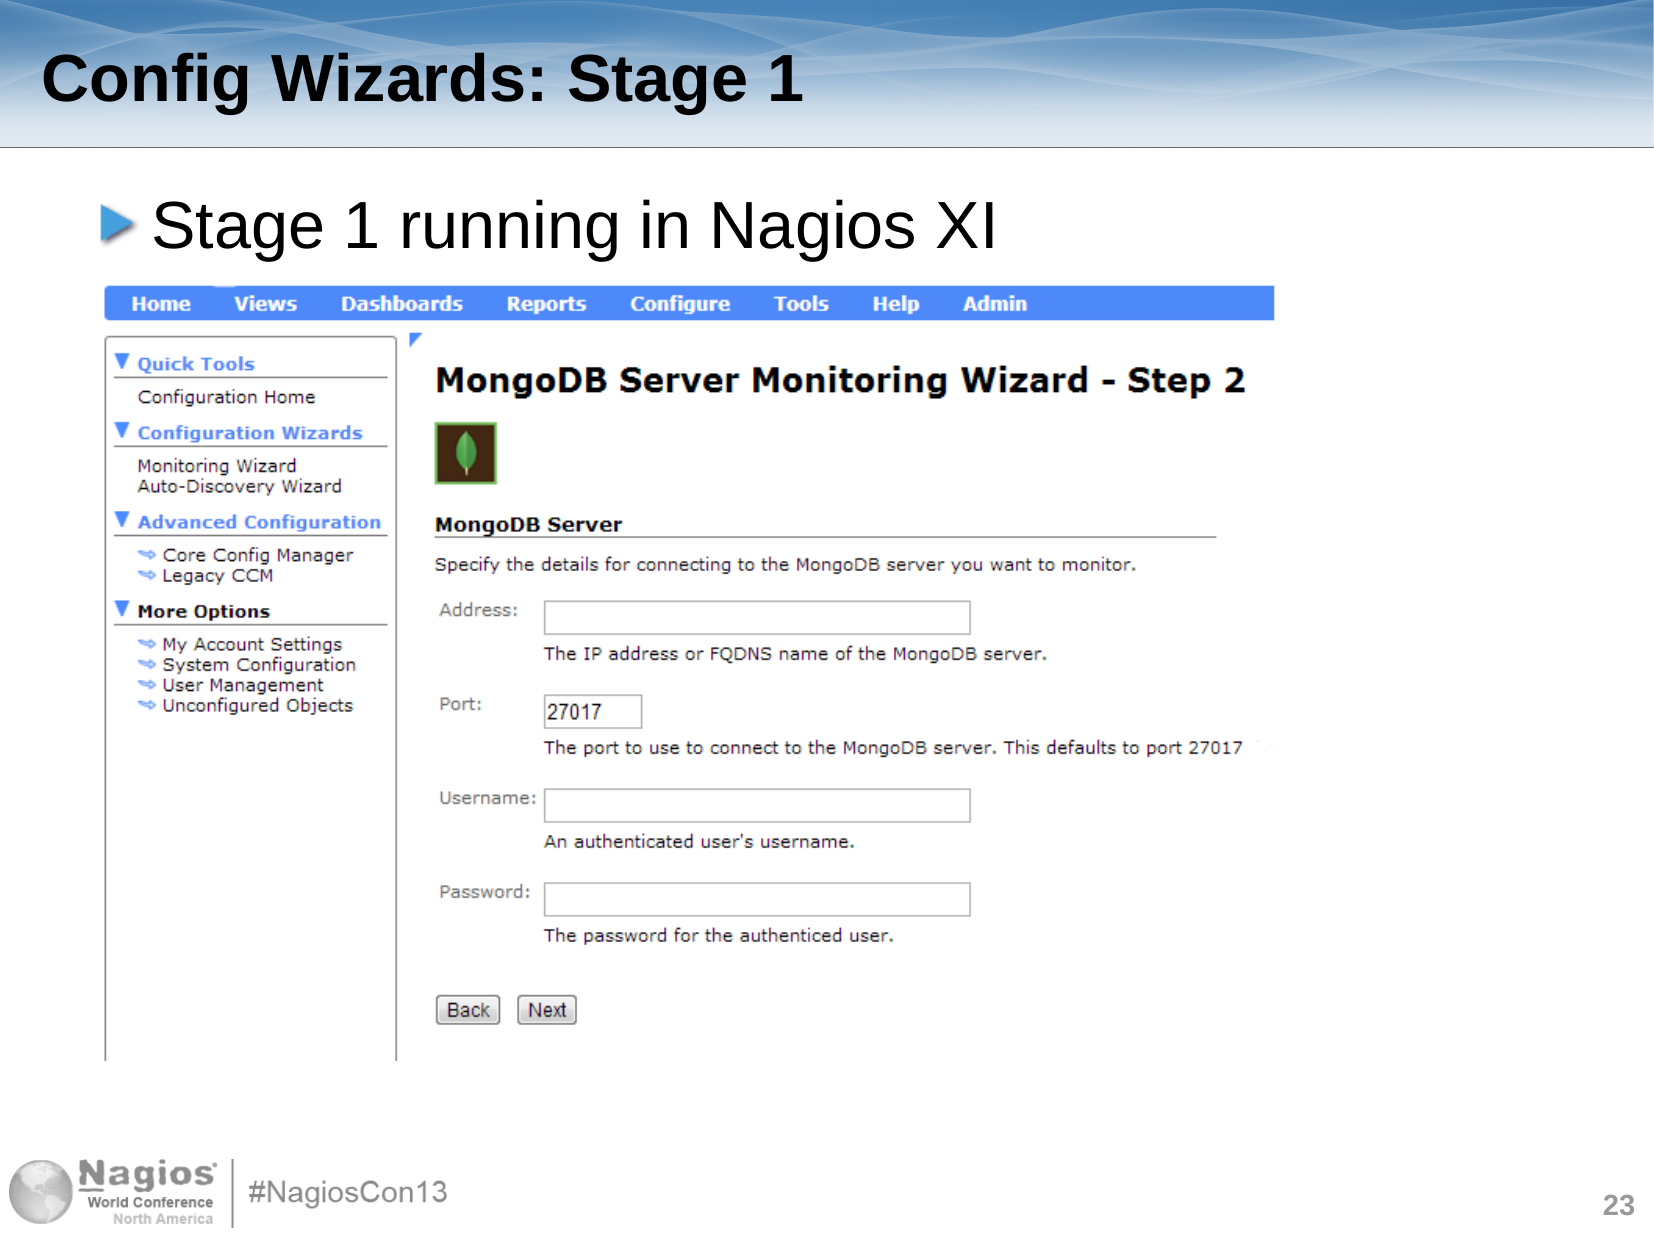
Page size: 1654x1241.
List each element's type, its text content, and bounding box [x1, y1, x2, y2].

list Stage 1 running in Nagios XI [80, 188, 1569, 1007]
title Config Wizards: Stage 1 [41, 29, 1248, 127]
picture [9, 1159, 453, 1228]
picture [0, 0, 1654, 147]
picture [97, 272, 1287, 1061]
